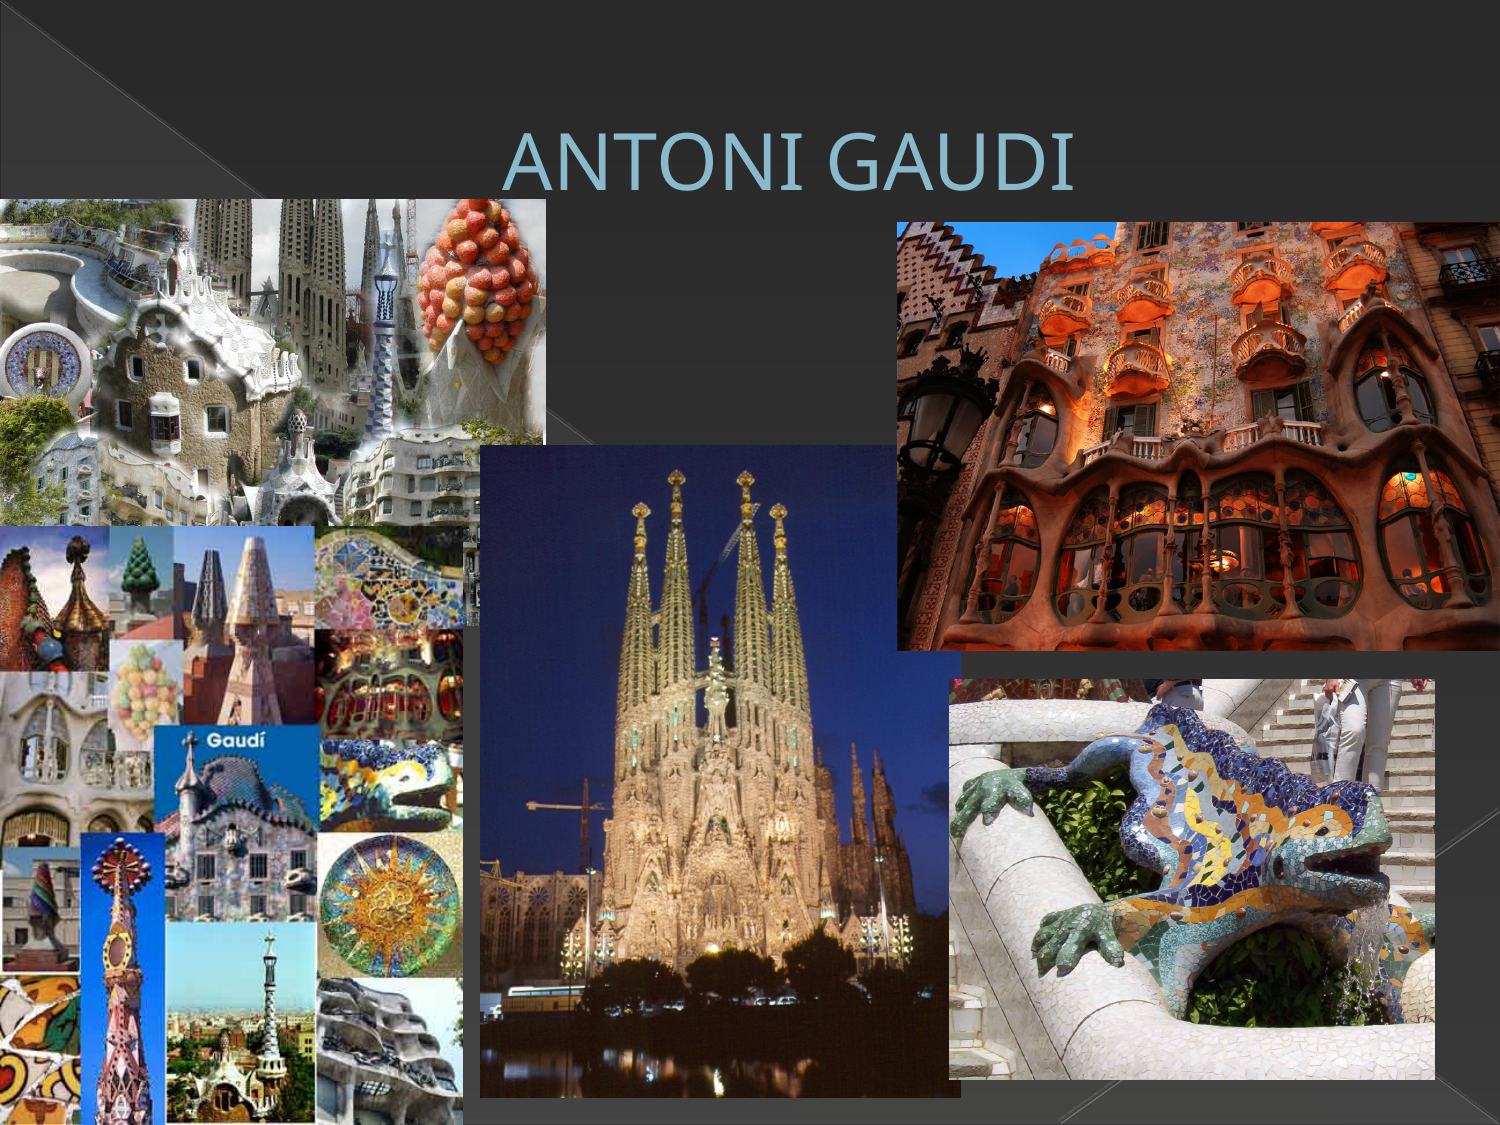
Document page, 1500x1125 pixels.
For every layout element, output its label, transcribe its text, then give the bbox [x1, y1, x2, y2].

title ANTONI GAUDI [75, 43, 1425, 274]
picture [0, 199, 1500, 1125]
